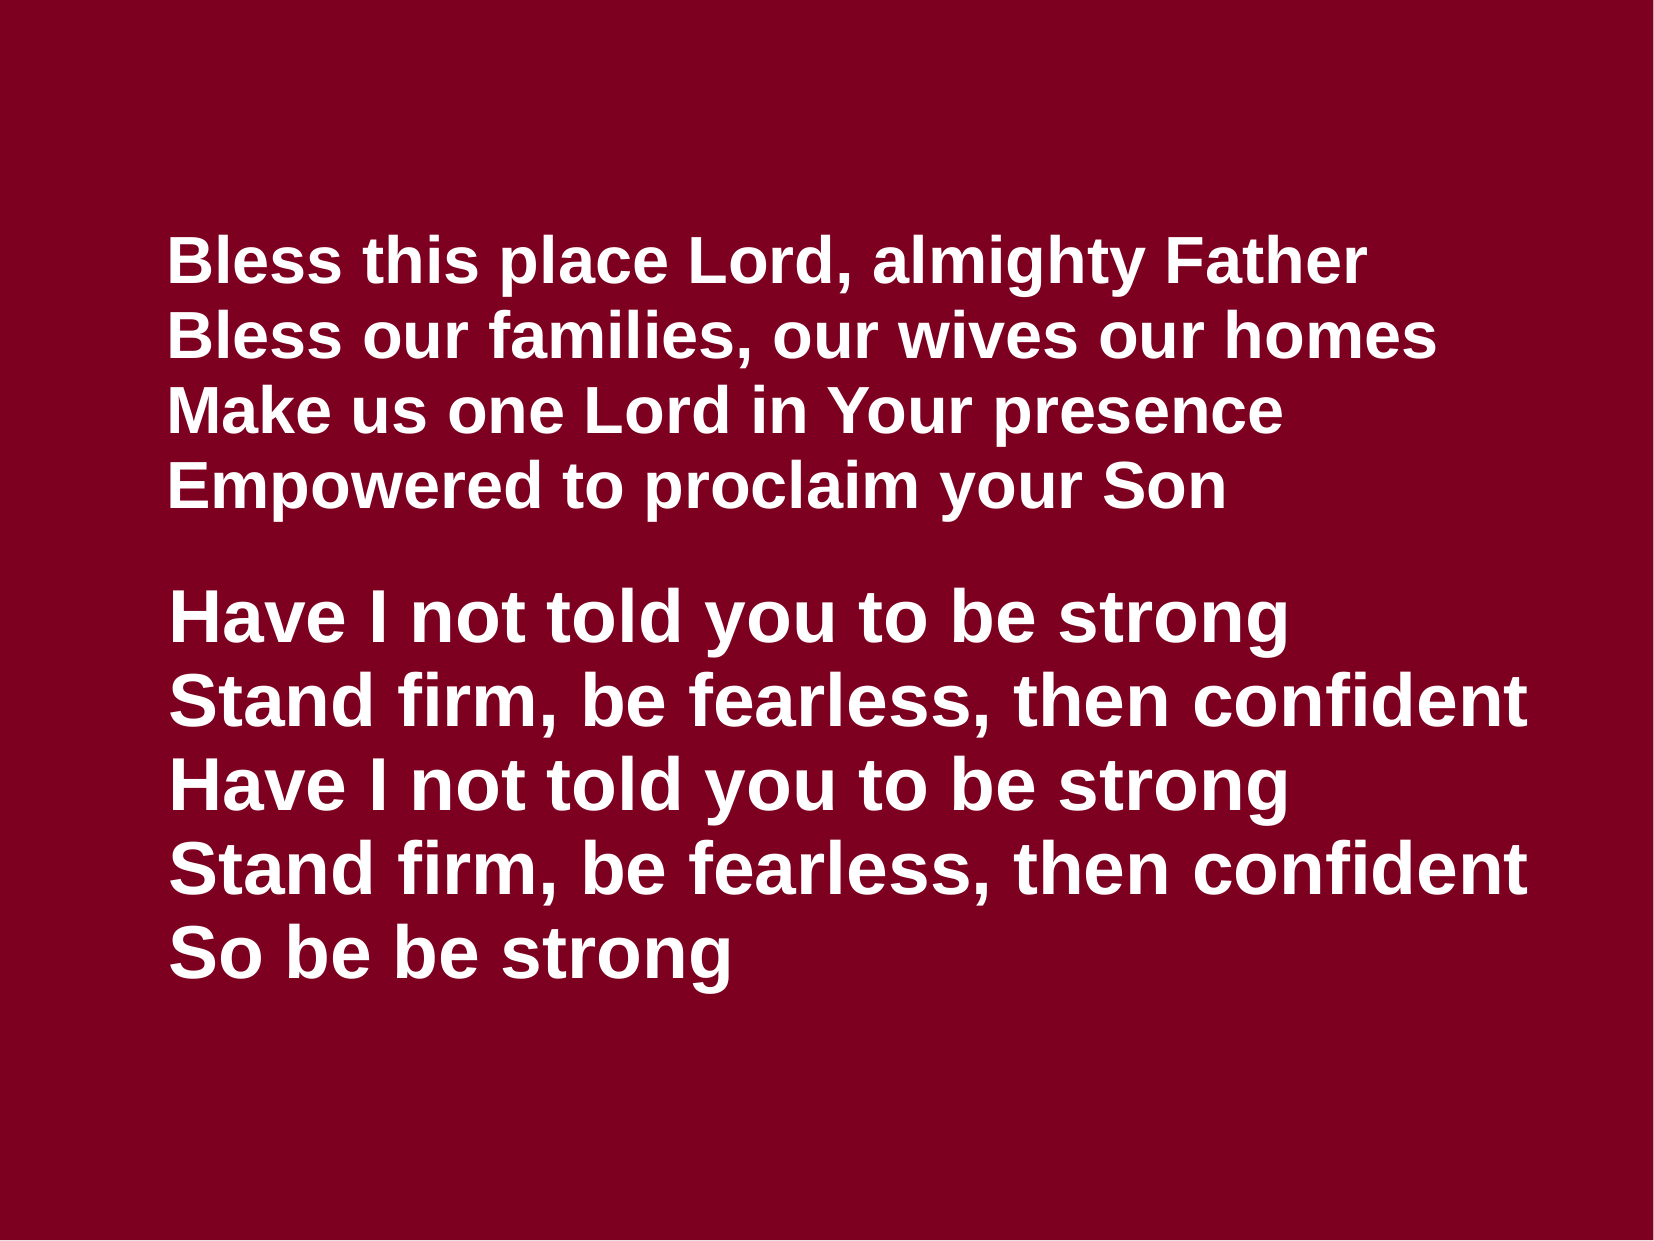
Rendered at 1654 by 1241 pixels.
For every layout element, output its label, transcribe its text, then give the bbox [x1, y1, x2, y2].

text_box Have I not told you to be strong Stand firm, be fearless, then confident Have I not told you to be strong Stand firm, be fearless, then confident So be be strong [153, 566, 1546, 1002]
text_box Bless this place Lord, almighty Father Bless our families, our wives our homes Make us one Lord in Your presence Empowered to proclaim your Son [0, 0, 1654, 1241]
